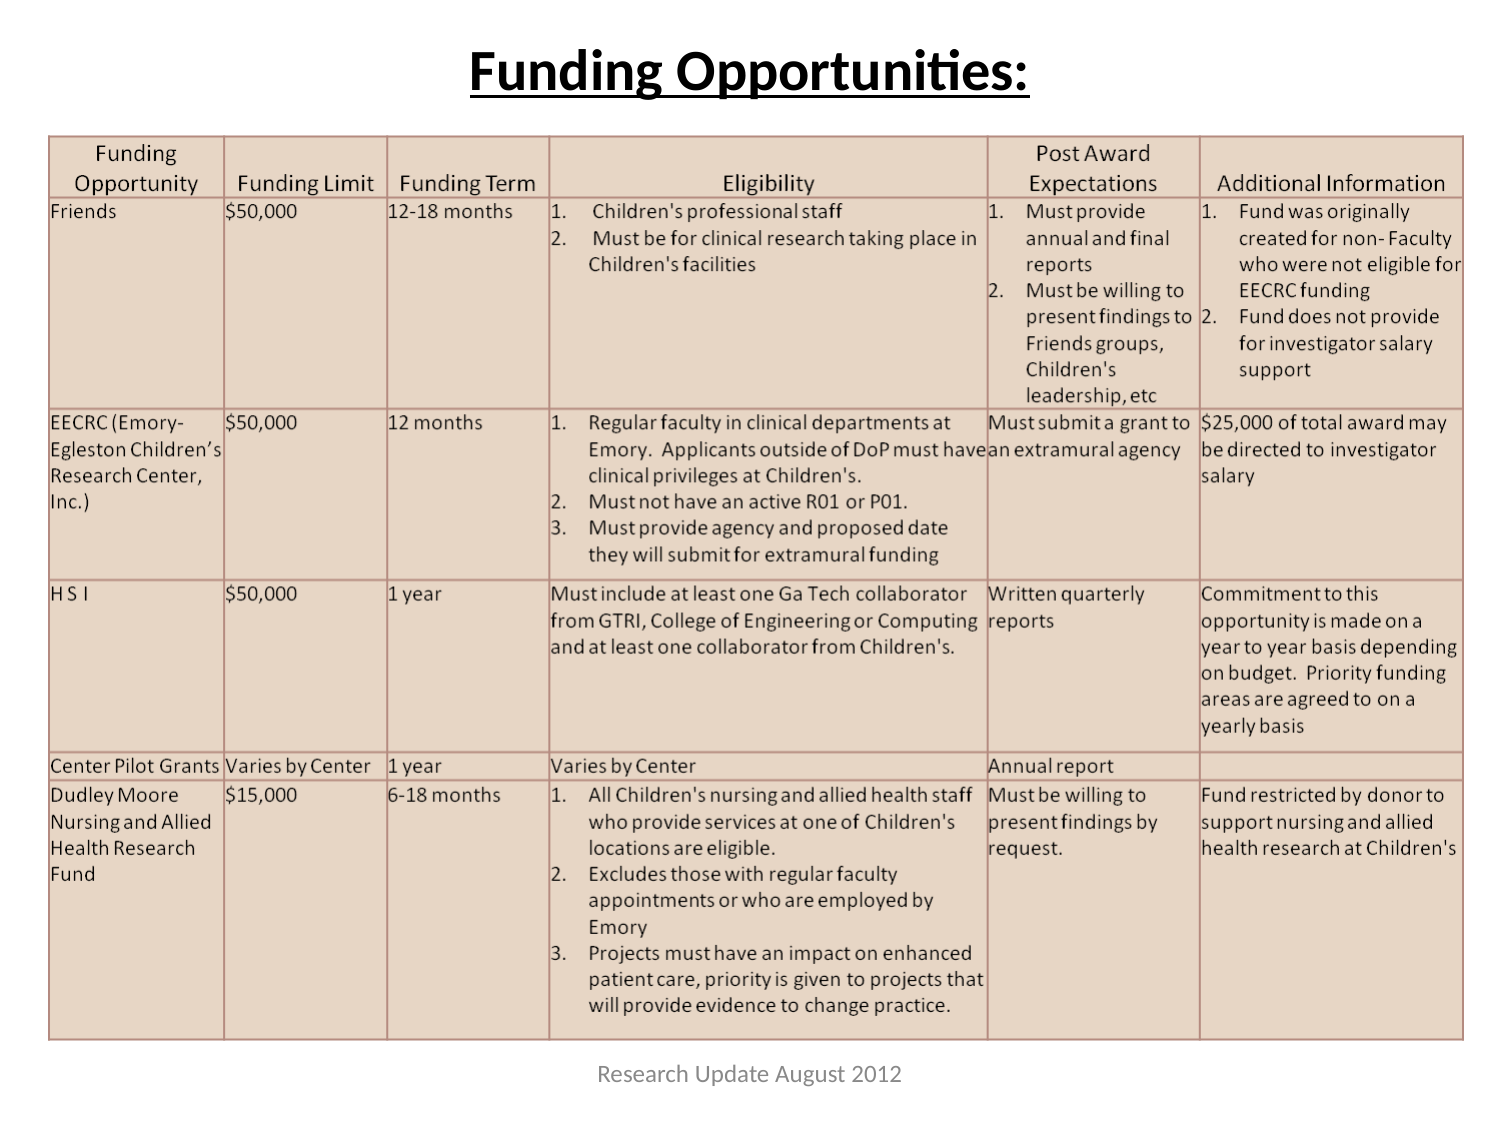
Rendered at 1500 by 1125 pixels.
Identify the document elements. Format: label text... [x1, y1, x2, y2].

text_box Funding Opportunities: [75, 24, 1426, 118]
picture [37, 126, 1475, 1052]
text_box Research Update August 2012 [512, 1052, 988, 1103]
